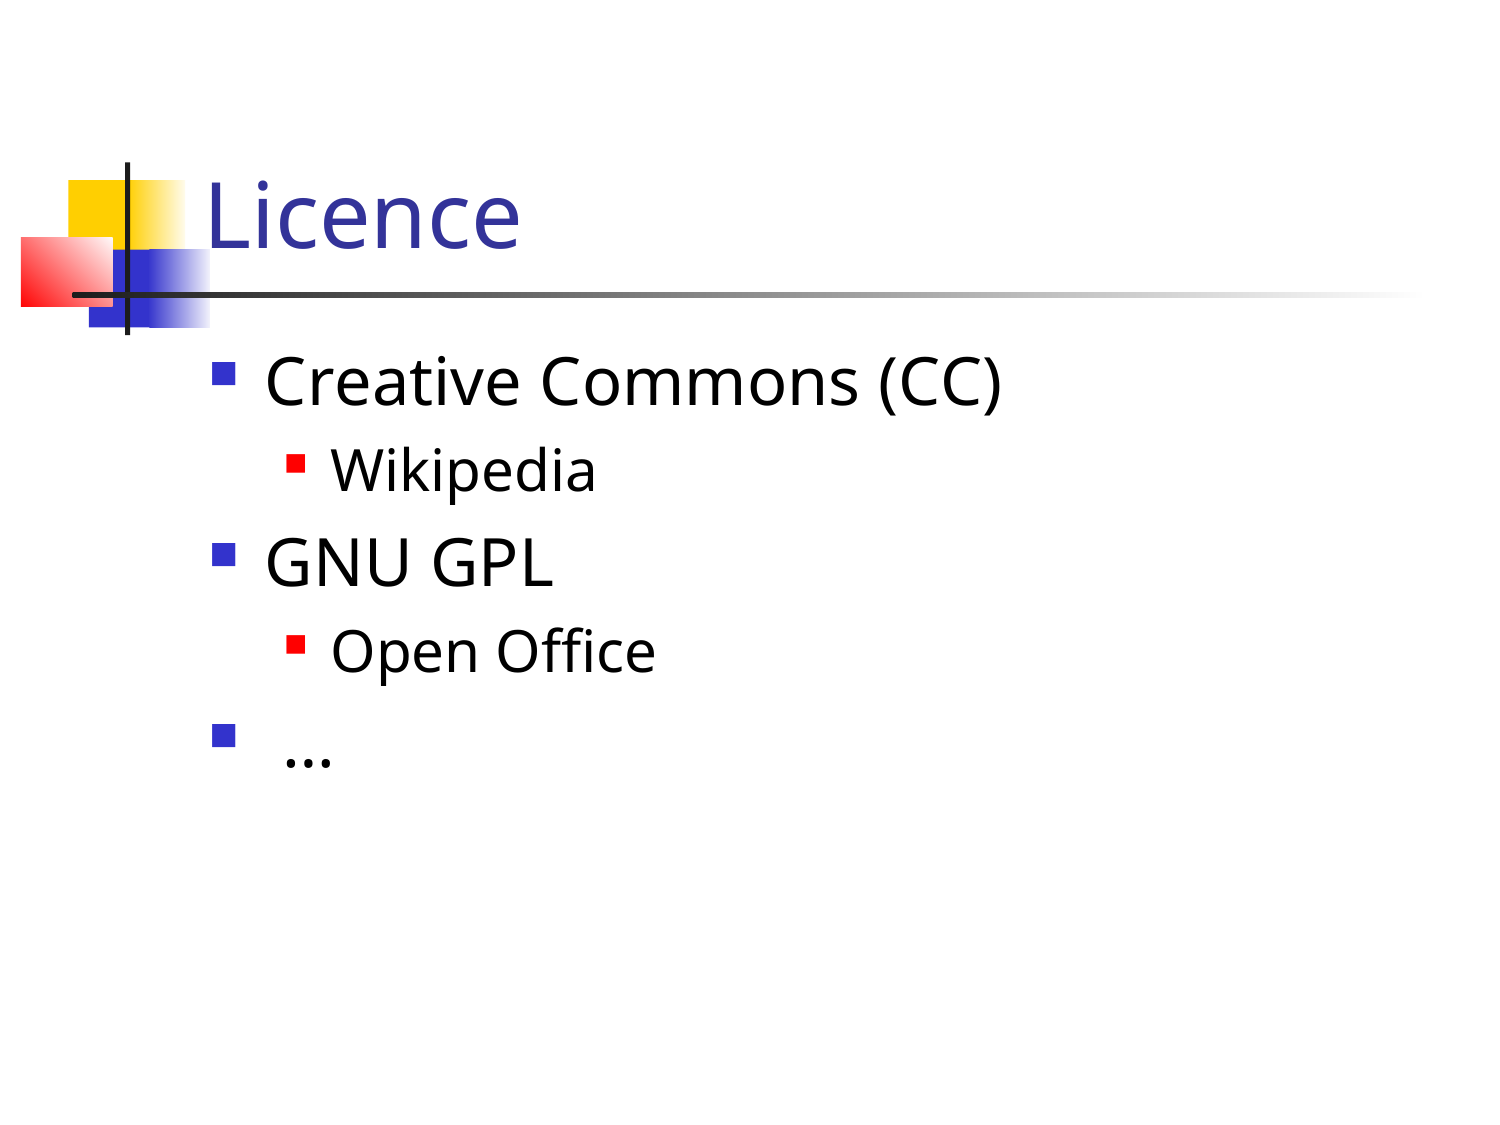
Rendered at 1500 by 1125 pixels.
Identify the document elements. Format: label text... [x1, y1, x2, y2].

list Creative Commons (CC) Wikipedia GNU GPL Open Office … [193, 331, 1469, 1007]
title Licence [188, 35, 1468, 276]
